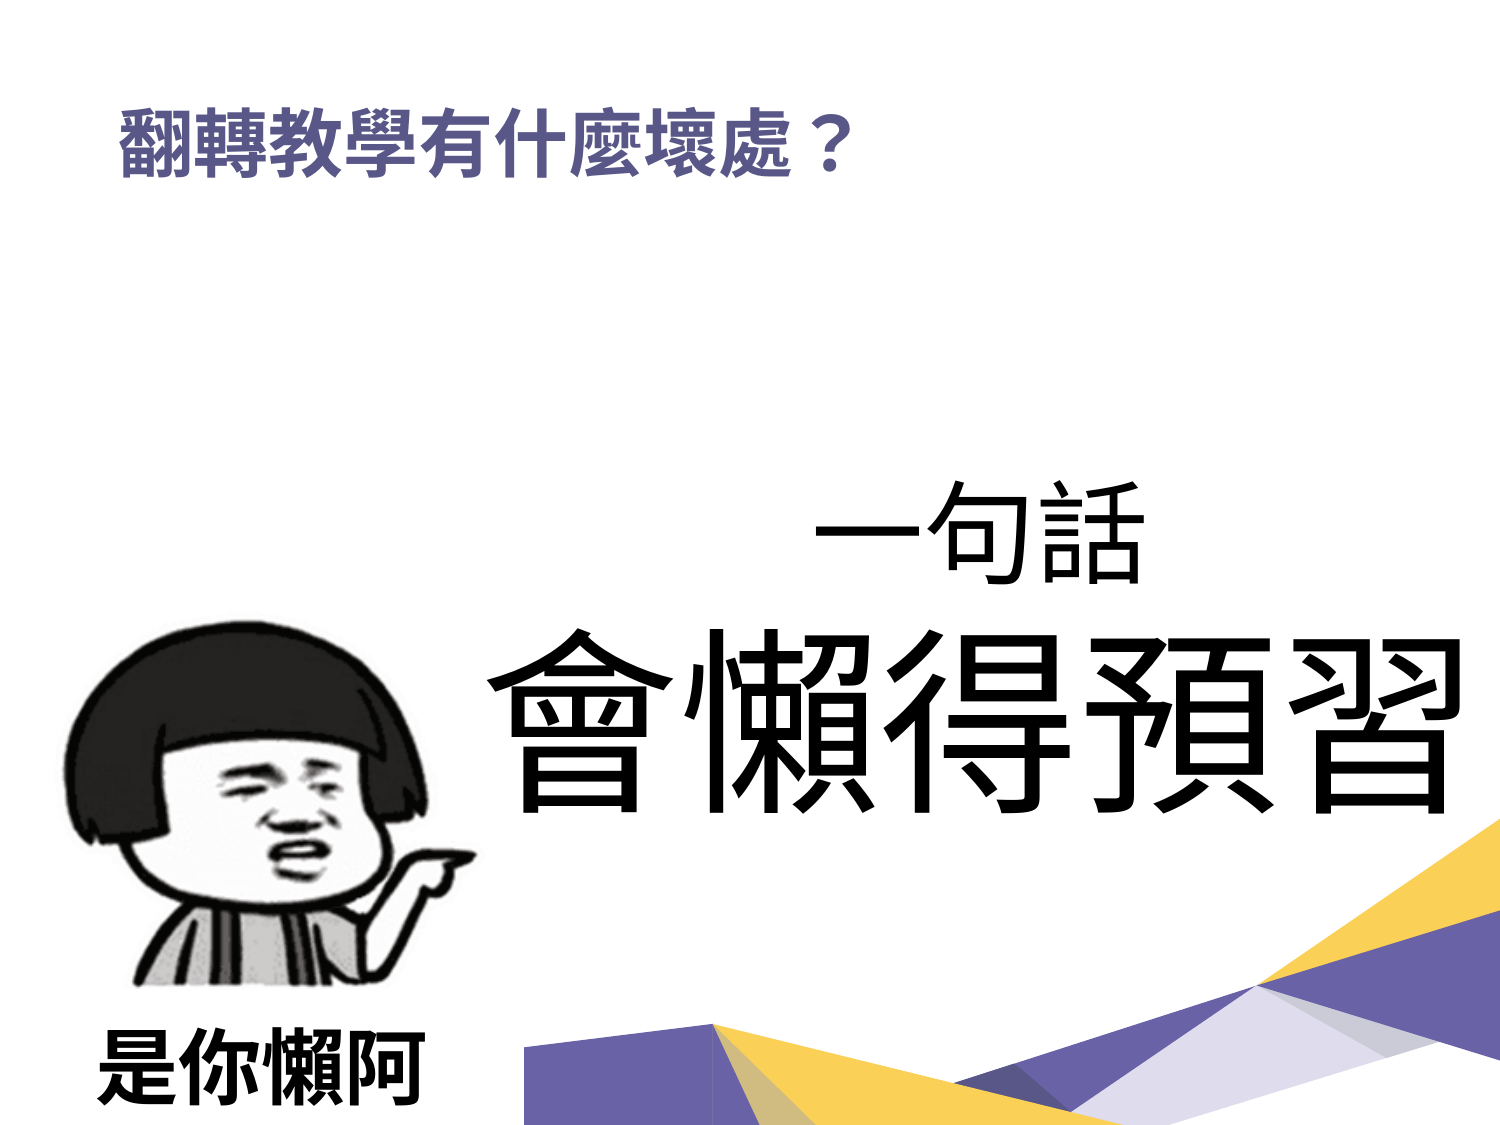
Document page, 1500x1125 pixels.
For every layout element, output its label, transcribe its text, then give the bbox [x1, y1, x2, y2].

text_box 是你懶阿 [36, 990, 487, 1125]
title 翻轉教學有什麼壞處？ [103, 59, 1397, 235]
text_box 一句話 會懶得預習 [465, 455, 1495, 845]
picture [0, 601, 524, 1125]
